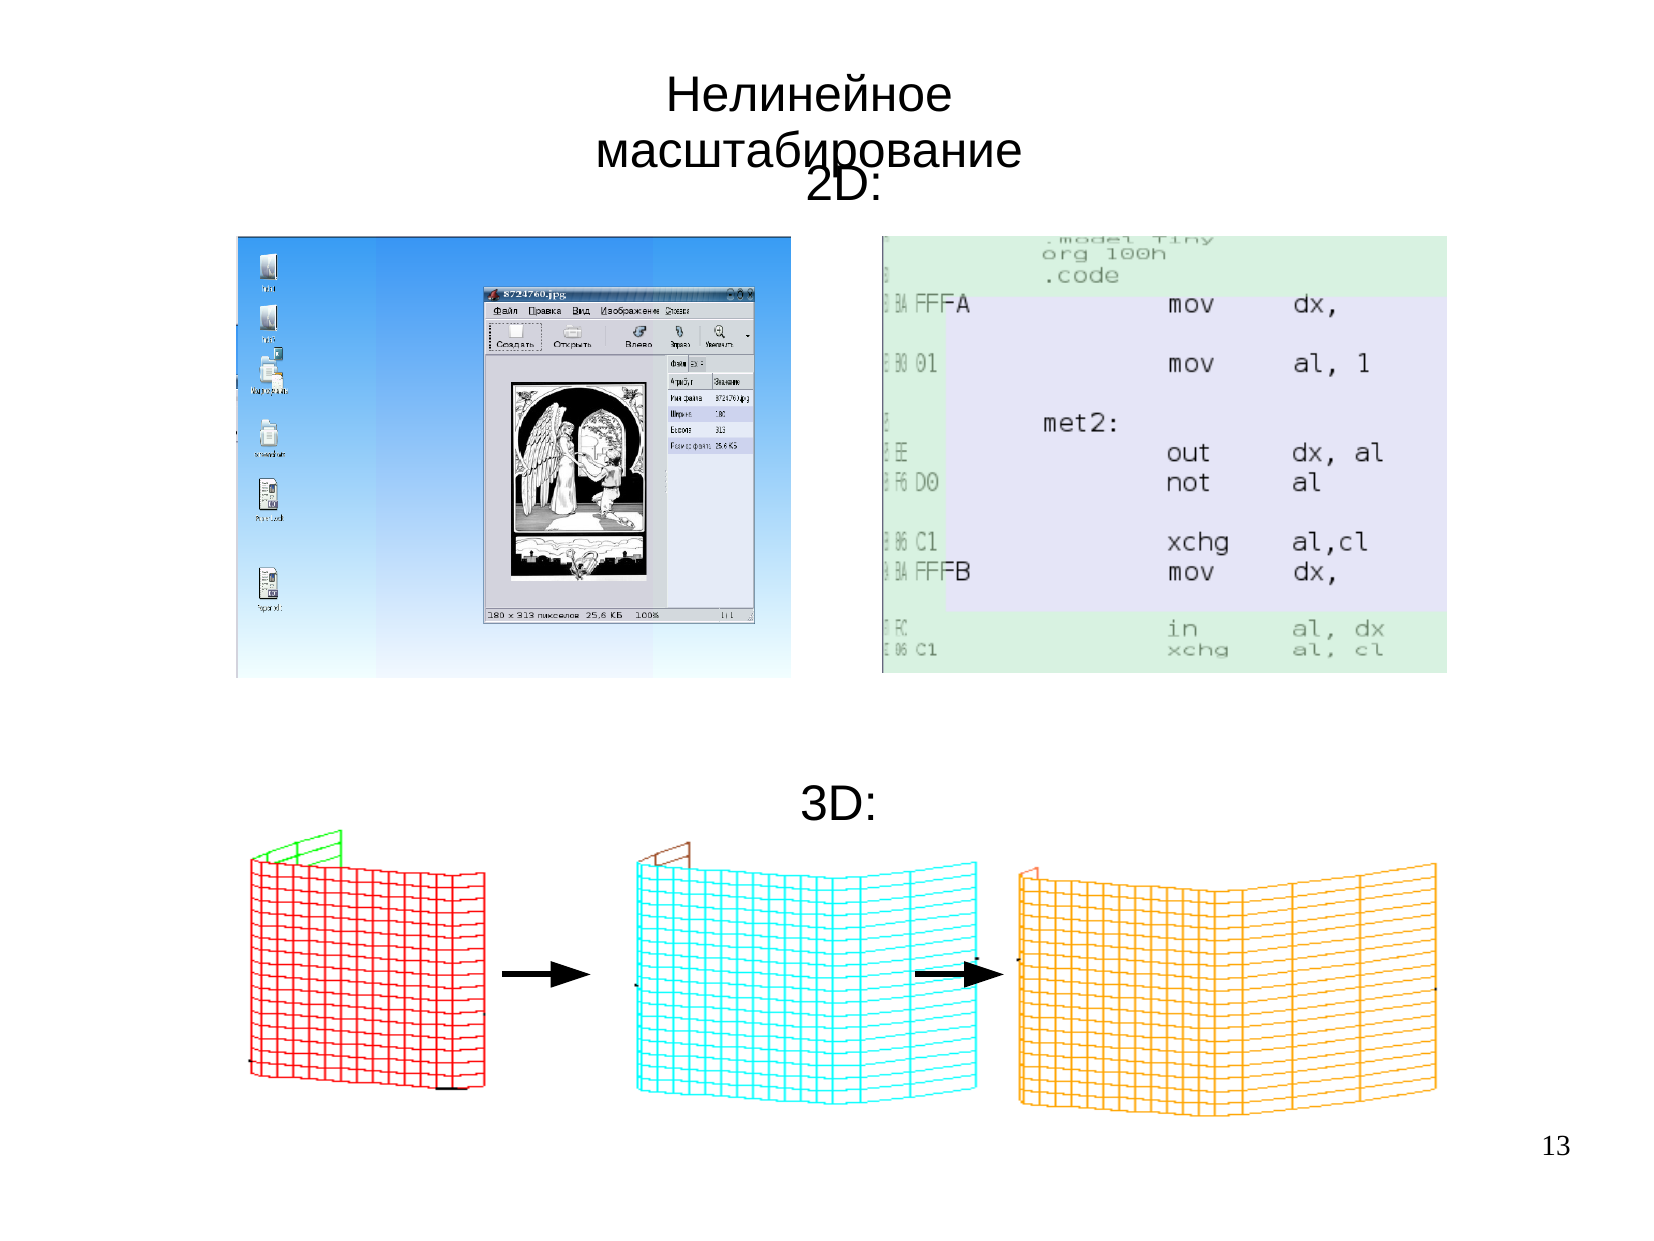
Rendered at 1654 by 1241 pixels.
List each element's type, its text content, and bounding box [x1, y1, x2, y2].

picture [882, 236, 1447, 673]
picture [236, 236, 791, 678]
text_box 2D: [472, 147, 1217, 219]
text_box 3D: [467, 767, 1211, 839]
text_box Нелинейное масштабирование [437, 59, 1182, 130]
picture [235, 826, 1477, 1123]
